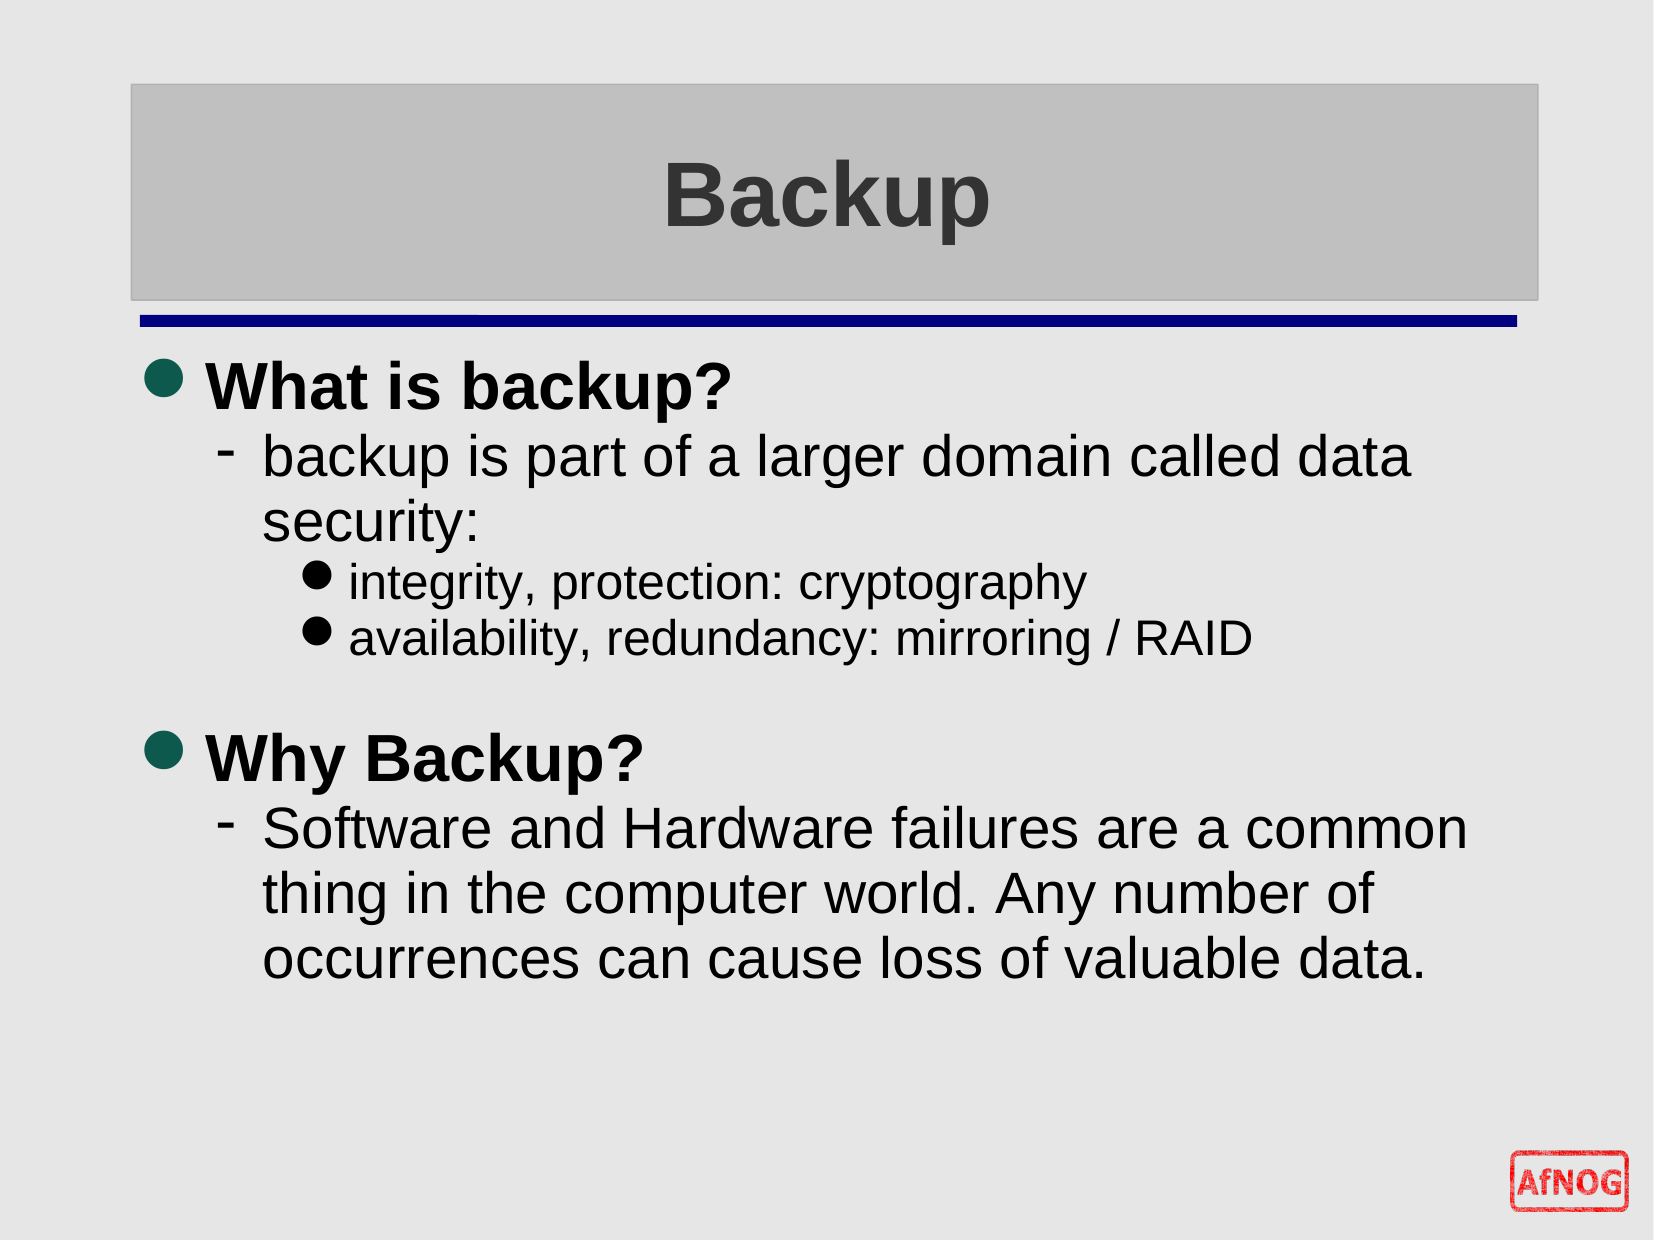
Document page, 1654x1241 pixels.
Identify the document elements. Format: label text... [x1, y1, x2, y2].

text_box Backup [121, 91, 1534, 299]
text_box What is backup? backup is part of a larger domain called data security: integrity, protection: cryptography availability, redundancy: mirroring / RAID Why Backup? Software and Hardware failures are a common thing in the computer world. Any number of occurrences can cause loss of valuable data. [121, 344, 1534, 1127]
picture [1510, 1150, 1629, 1212]
